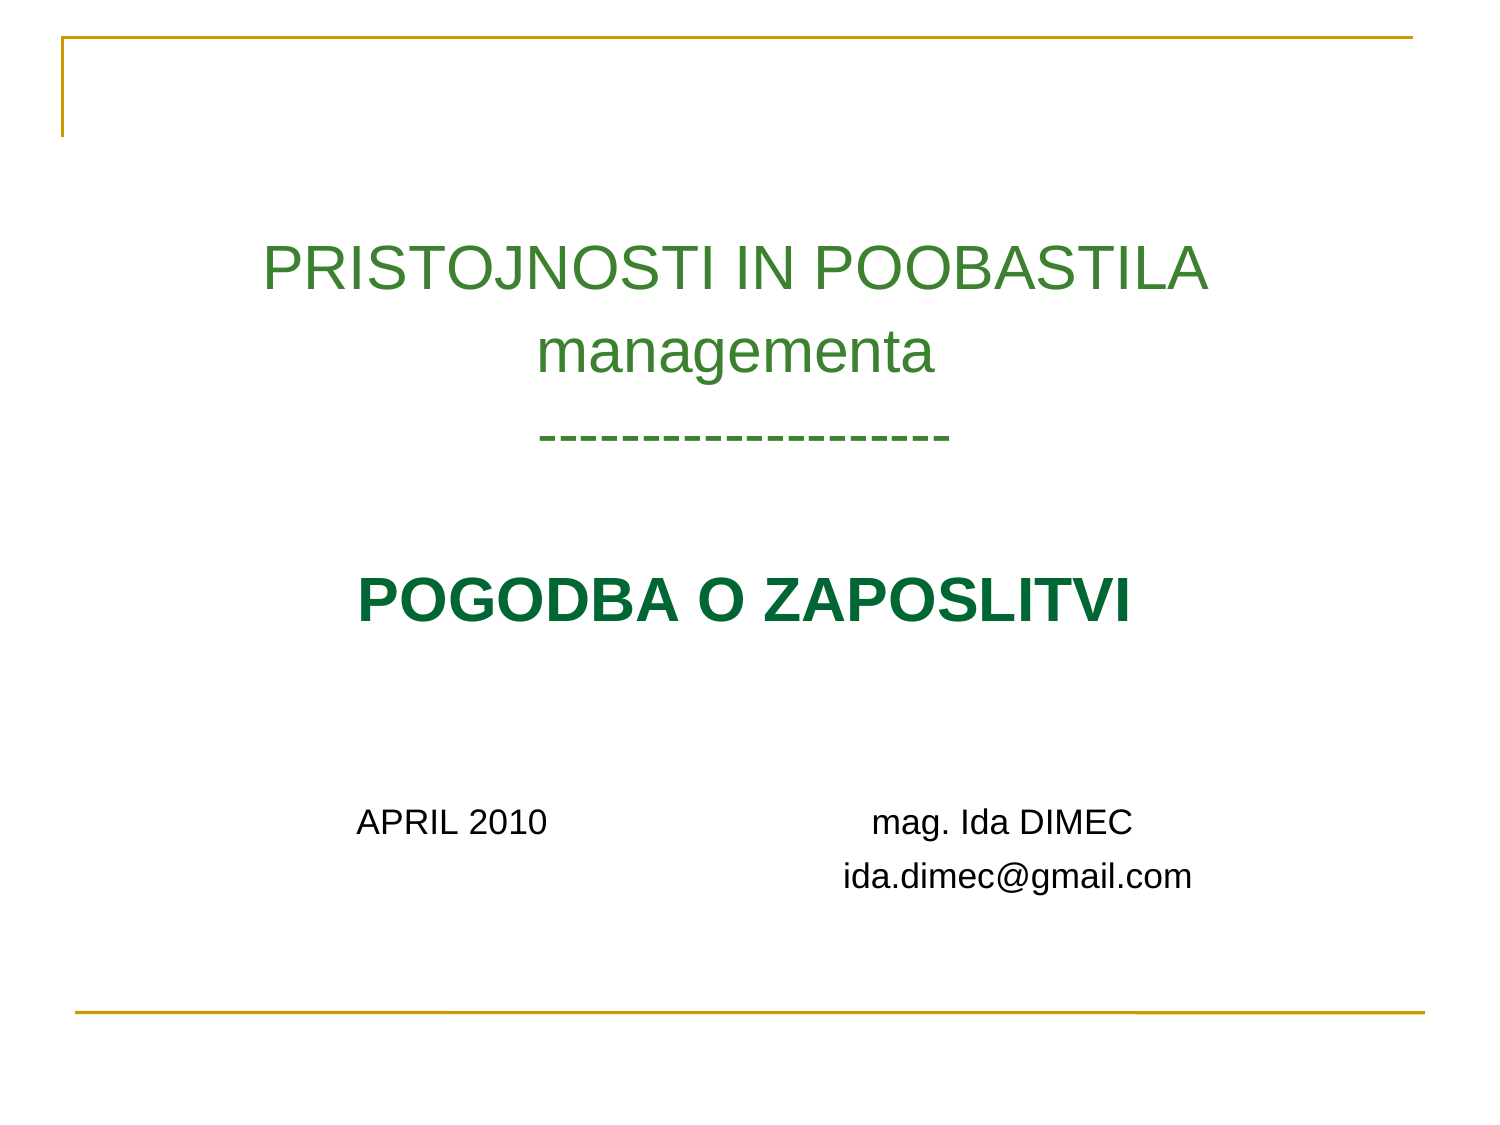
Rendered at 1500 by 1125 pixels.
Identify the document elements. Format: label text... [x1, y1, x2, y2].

list PRISTOJNOSTI IN POOBASTILA managementa -------------------- POGODBA O ZAPOSLITVI APRIL 2010 mag. Ida DIMEC ida.dimec@gmail.com [64, 54, 1426, 1064]
